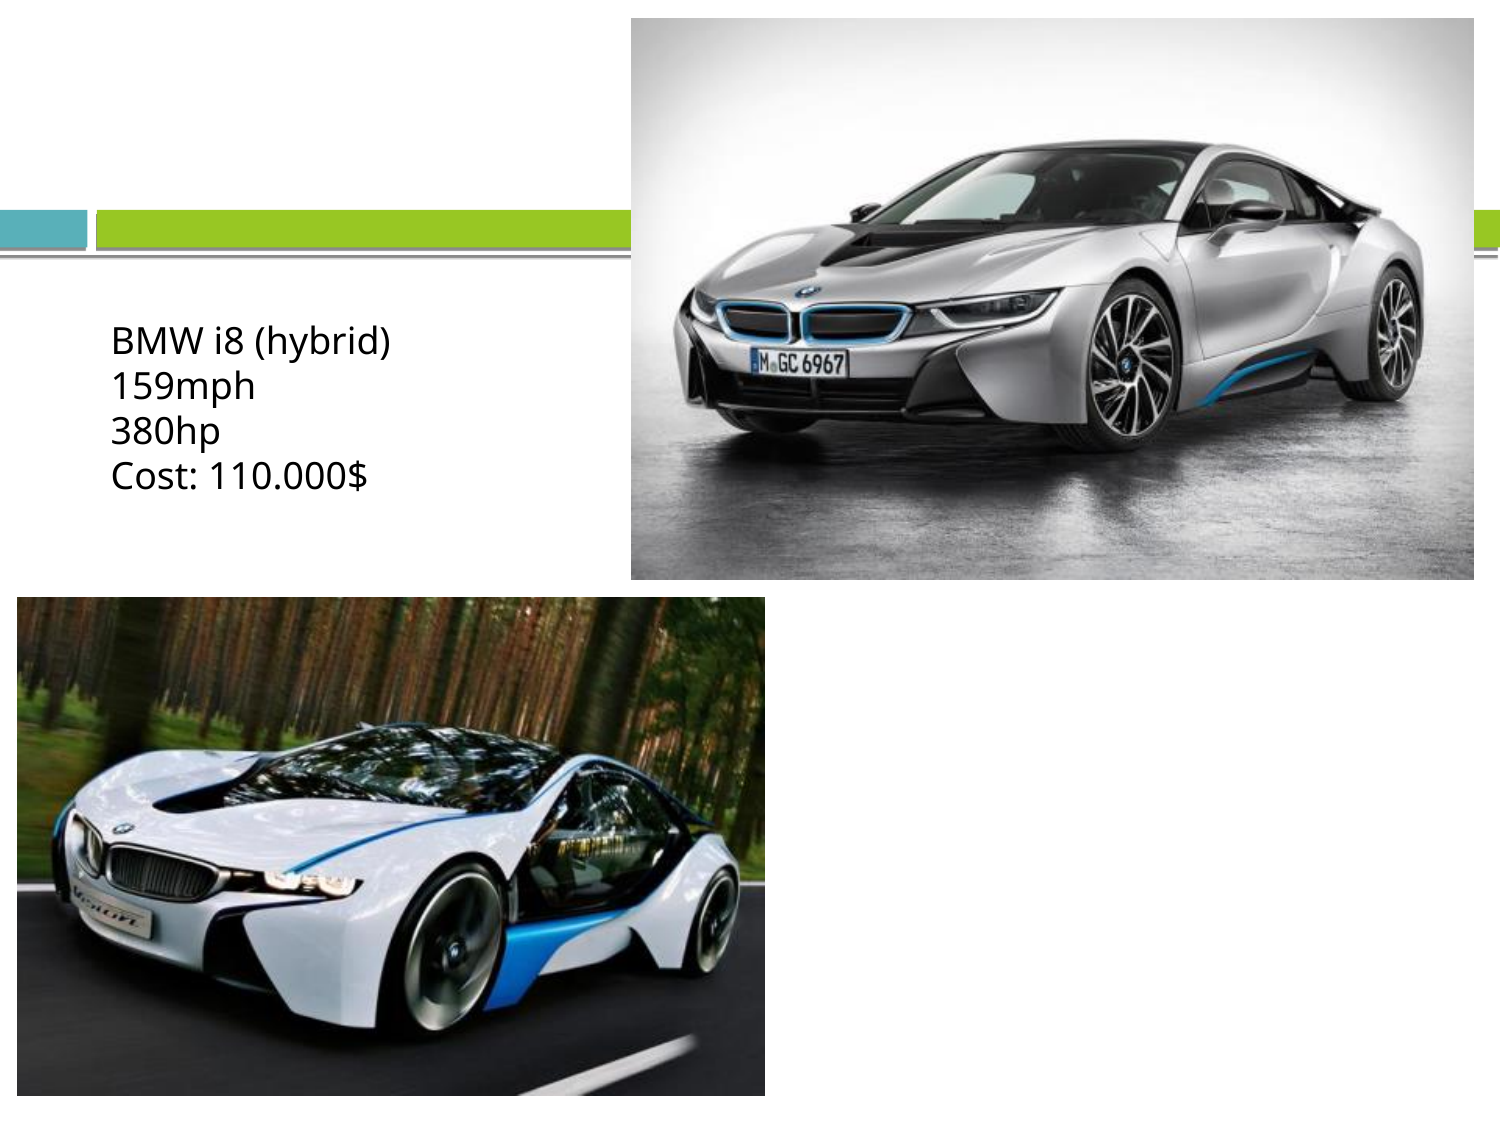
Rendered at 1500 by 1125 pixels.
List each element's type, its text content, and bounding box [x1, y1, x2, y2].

text_box BMW i8 (hybrid) 159mph 380hp Cost: 110.000$ [95, 310, 687, 595]
picture [631, 18, 1474, 580]
picture [17, 597, 765, 1096]
